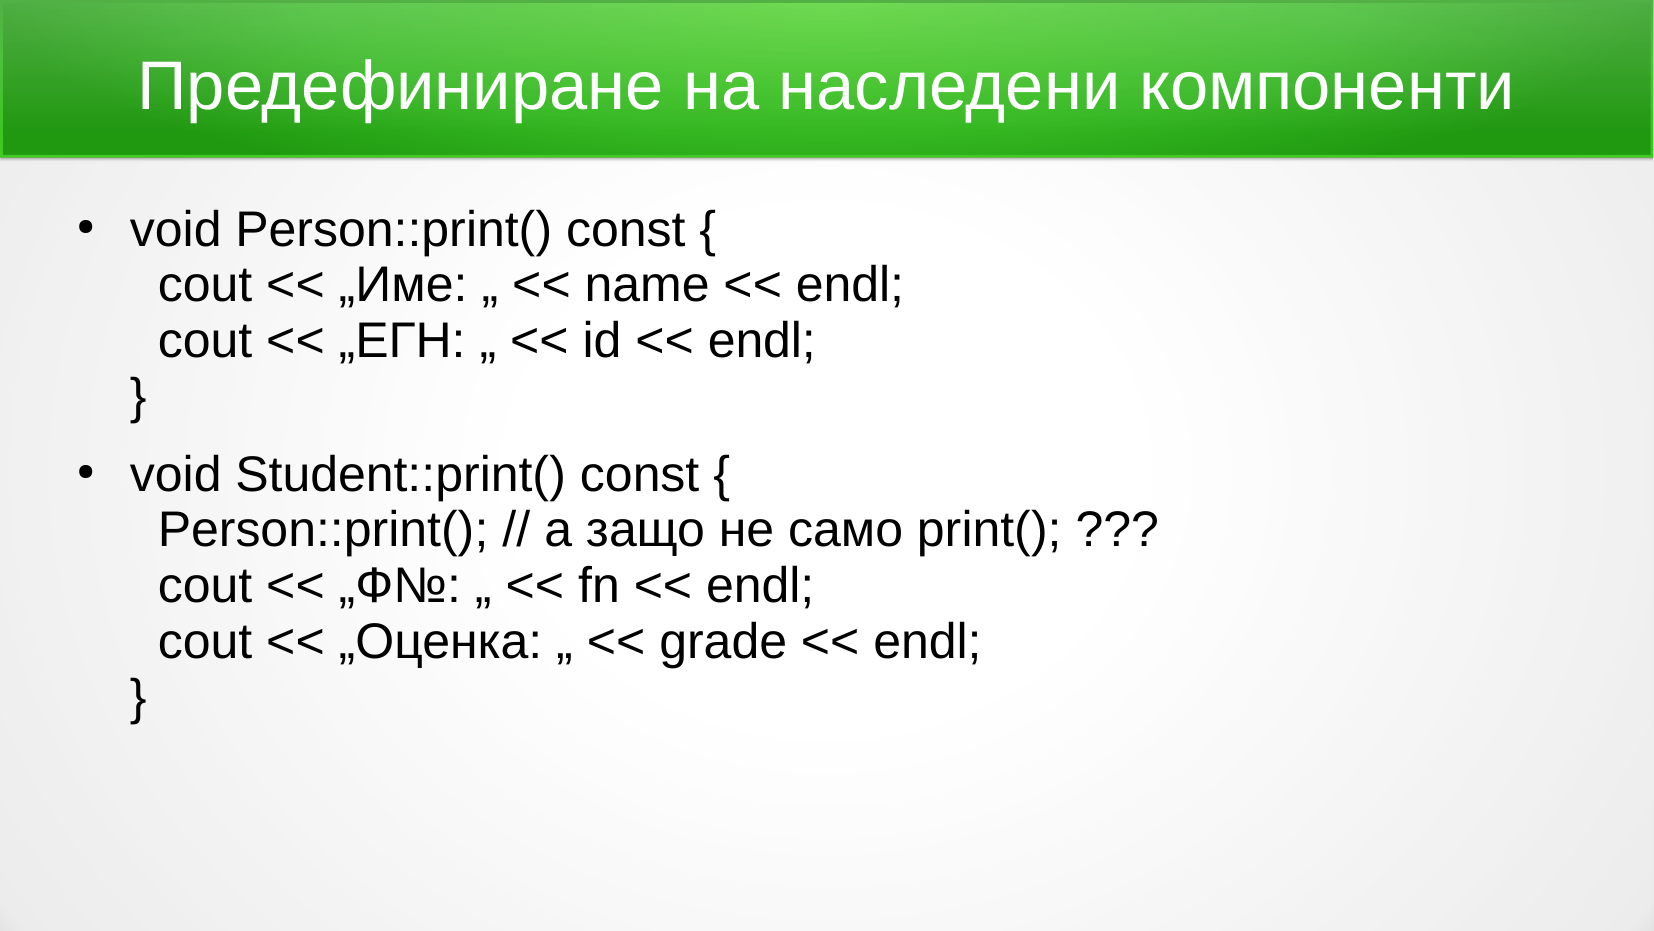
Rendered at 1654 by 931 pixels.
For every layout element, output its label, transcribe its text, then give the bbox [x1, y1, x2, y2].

list void Person::print() const { cout << „Име: „ << name << endl; cout << „ЕГН: „ << id << endl; } void Student::print() const { Person::print(); // а защо не само print(); ??? cout << „Ф№: „ << fn << endl; cout << „Оценка: „ << grade << endl; } [59, 200, 1607, 898]
title Предефиниране на наследени компоненти [82, 37, 1571, 135]
